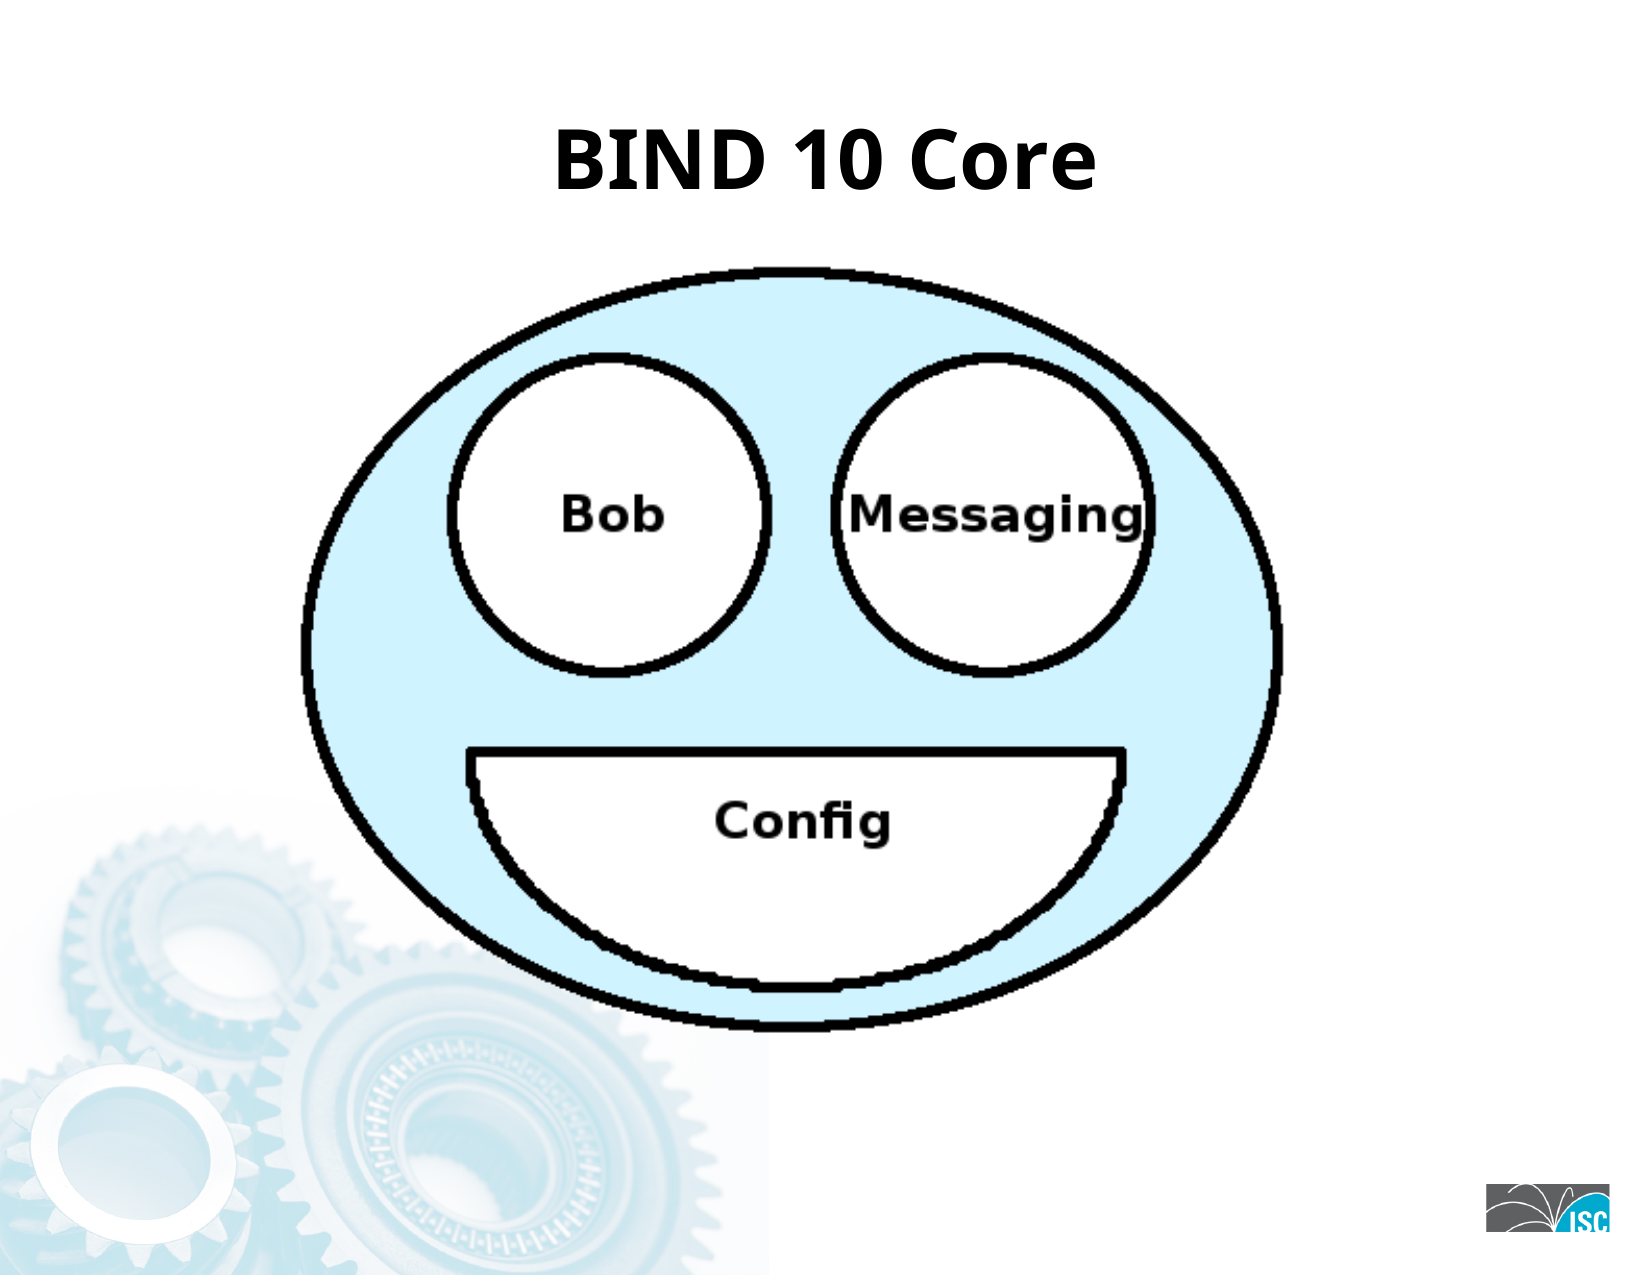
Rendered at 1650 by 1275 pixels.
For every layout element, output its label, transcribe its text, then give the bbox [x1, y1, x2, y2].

picture [0, 0, 1650, 1275]
title BIND 10 Core [82, 35, 1568, 280]
